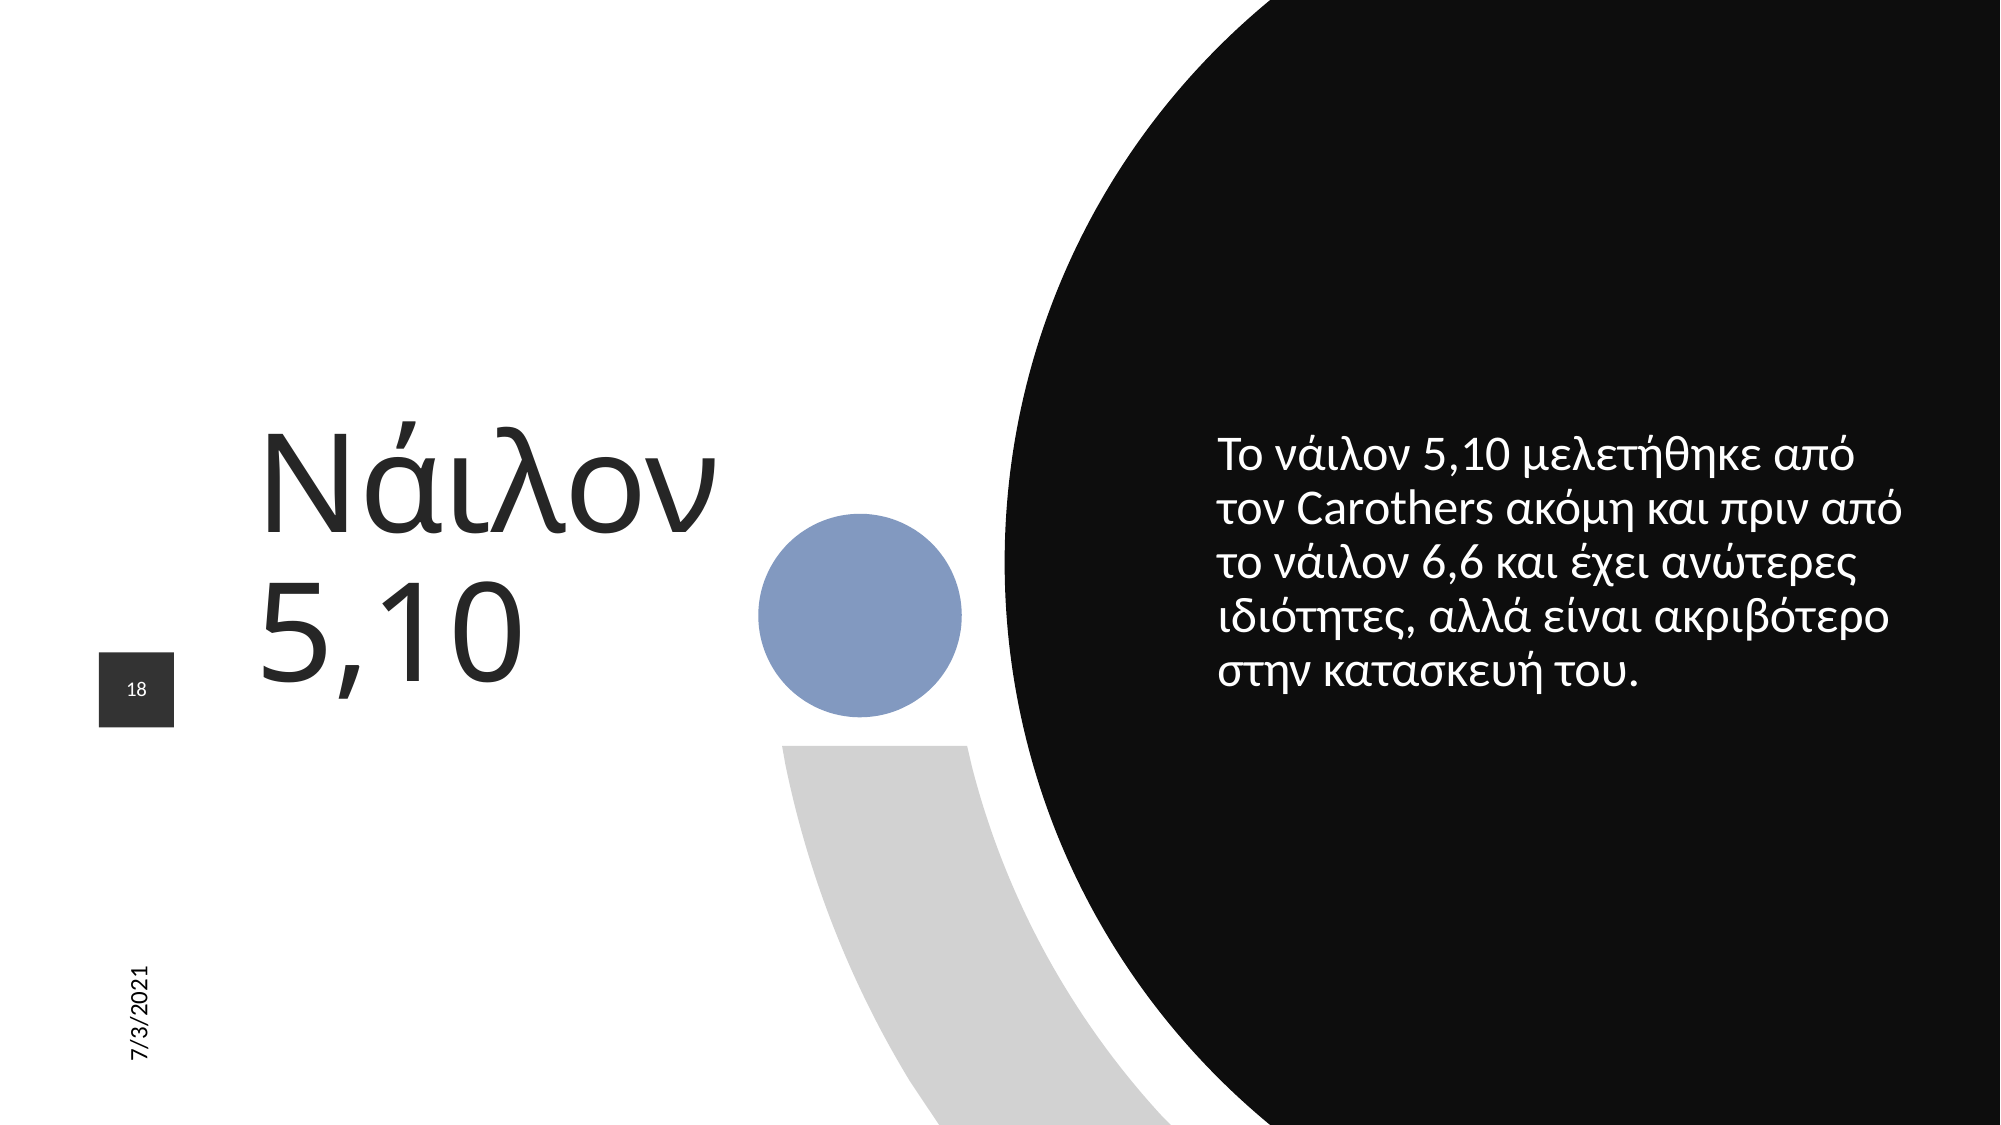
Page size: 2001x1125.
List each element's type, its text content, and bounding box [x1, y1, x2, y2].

title Νάιλον 5,10 [240, 179, 861, 946]
text_box [0, 0, 2000, 1125]
text_box 7/3/2021 [107, 745, 168, 1077]
list Το νάιλον 5,10 μελετήθηκε από τoν Carothers ακόμη και πριν από το νάιλον 6,6 και έχει ανώτερες ιδιότητες, αλλά είναι ακριβότερο στην κατασκευή του. [1202, 179, 1919, 946]
